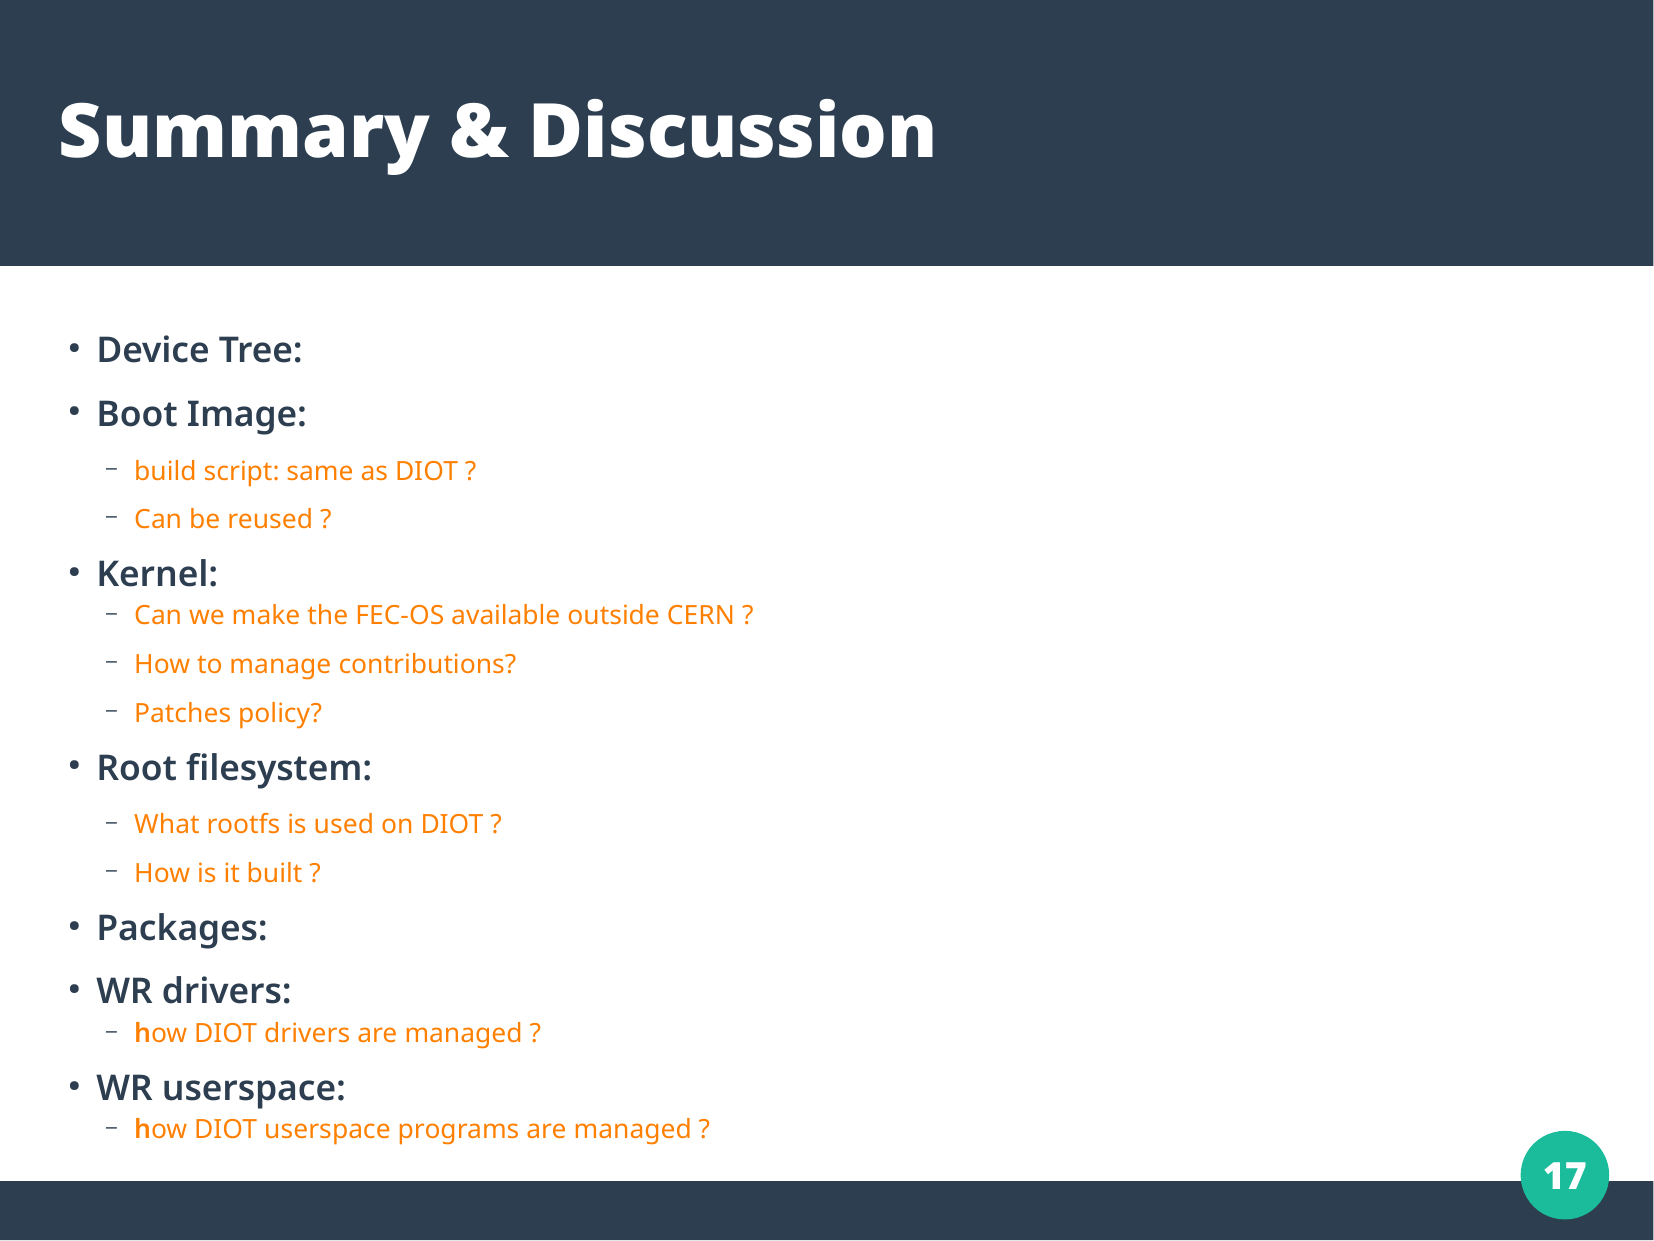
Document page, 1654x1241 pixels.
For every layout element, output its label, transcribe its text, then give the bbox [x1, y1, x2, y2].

list Device Tree: Boot Image: build script: same as DIOT ? Can be reused ? Kernel: Can we make the FEC-OS available outside CERN ? How to manage contributions? Patches policy? Root filesystem: What rootfs is used on DIOT ? How is it built ? Packages: WR drivers: how DIOT drivers are managed ? WR userspace: how DIOT userspace programs are managed ? [58, 324, 1595, 1152]
title Summary & Discussion [58, 49, 1595, 207]
